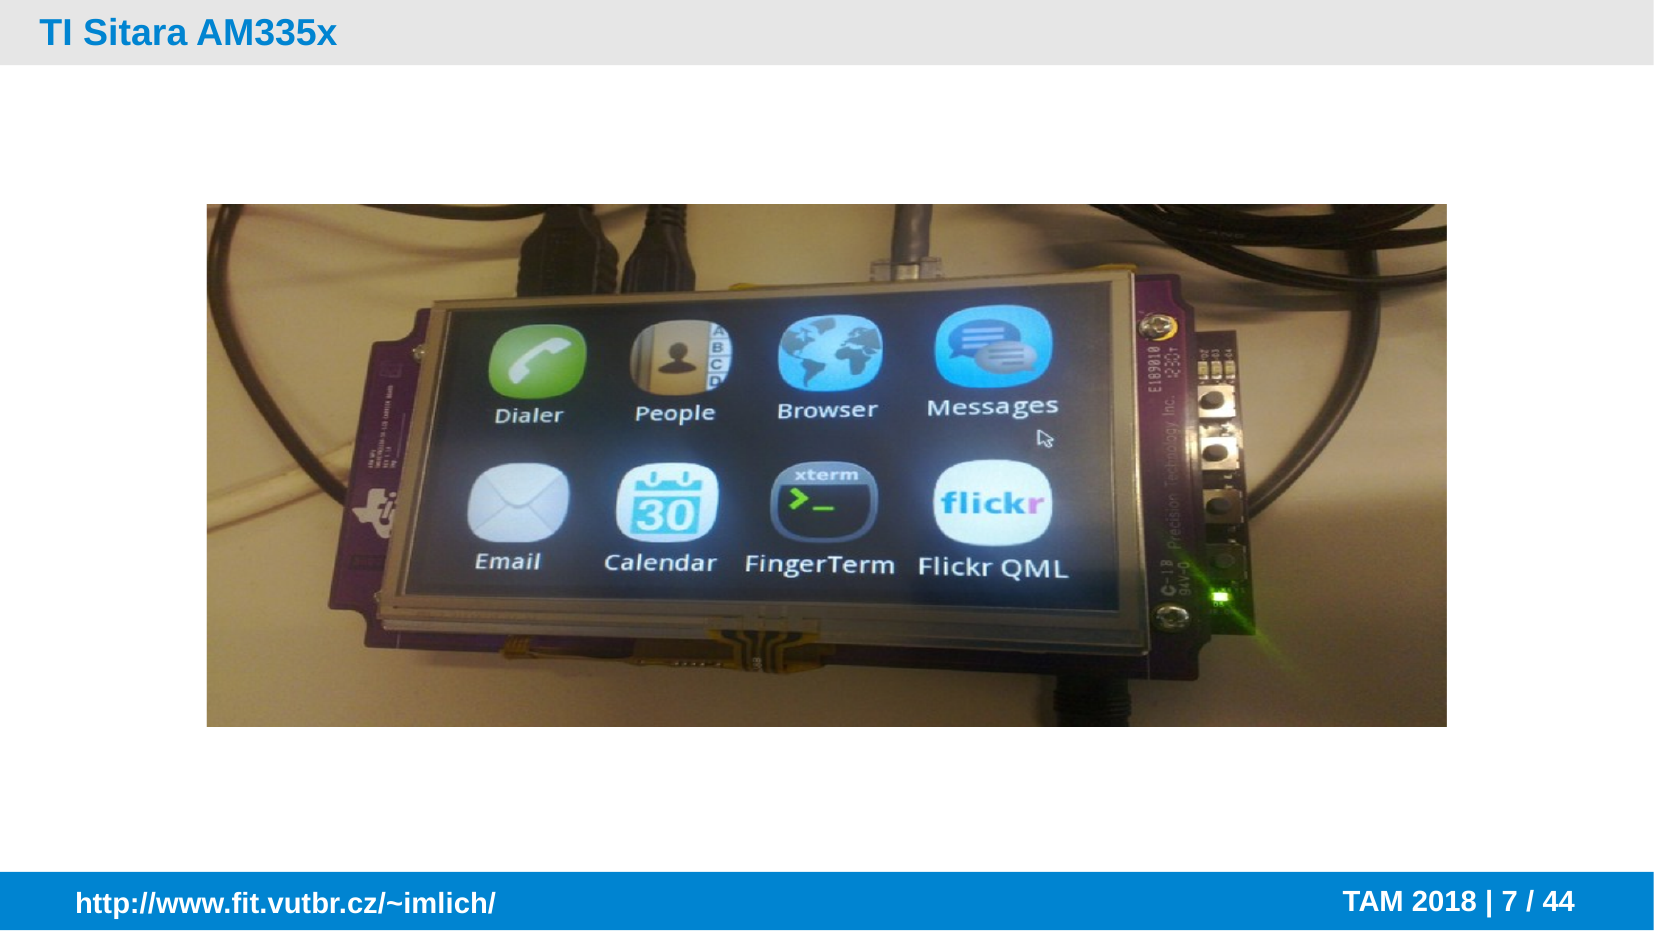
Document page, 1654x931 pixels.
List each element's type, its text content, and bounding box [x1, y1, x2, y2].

title TI Sitara AM335x [39, 4, 1615, 61]
picture [206, 203, 1447, 727]
